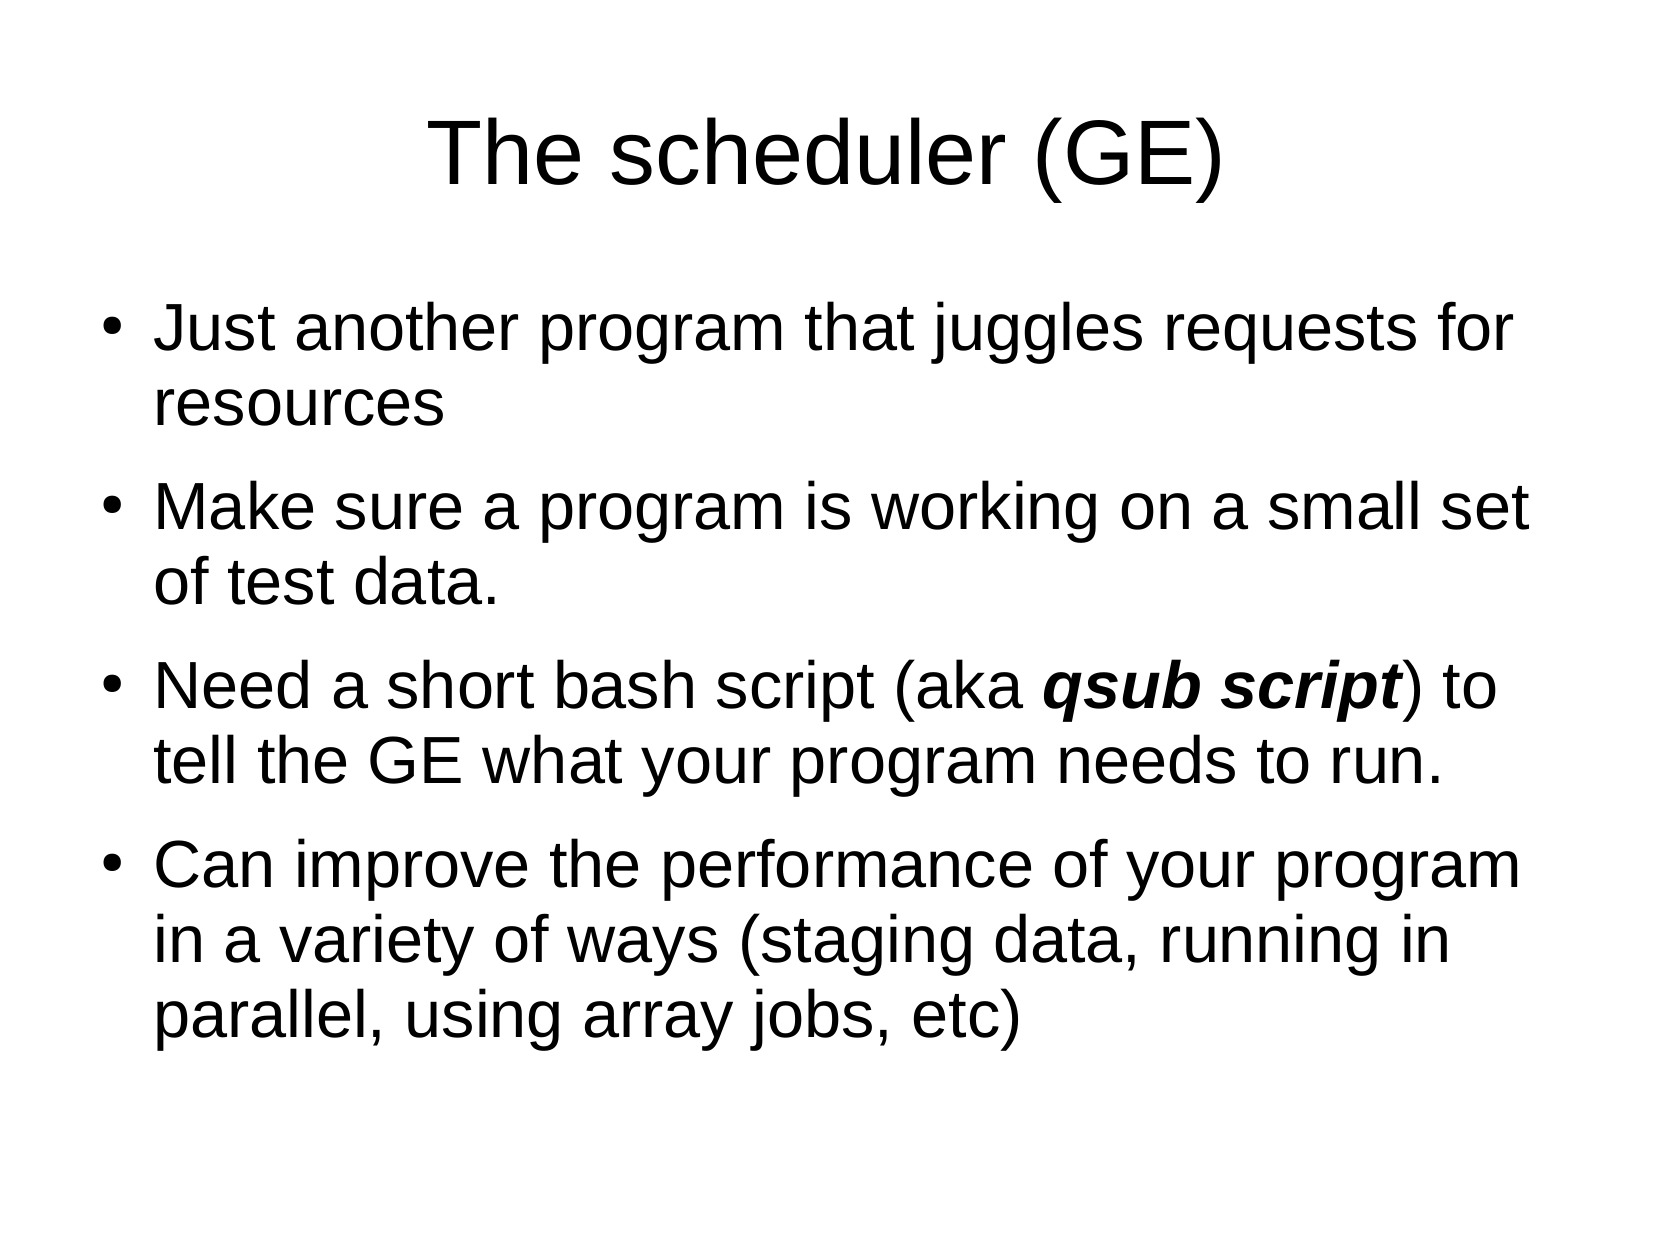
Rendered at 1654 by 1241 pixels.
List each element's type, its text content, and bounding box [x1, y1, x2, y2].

title The scheduler (GE) [82, 49, 1571, 257]
list Just another program that juggles requests for resources Make sure a program is working on a small set of test data. Need a short bash script (aka qsub script) to tell the GE what your program needs to run. Can improve the performance of your program in a variety of ways (staging data, running in parallel, using array jobs, etc) [82, 290, 1538, 1201]
